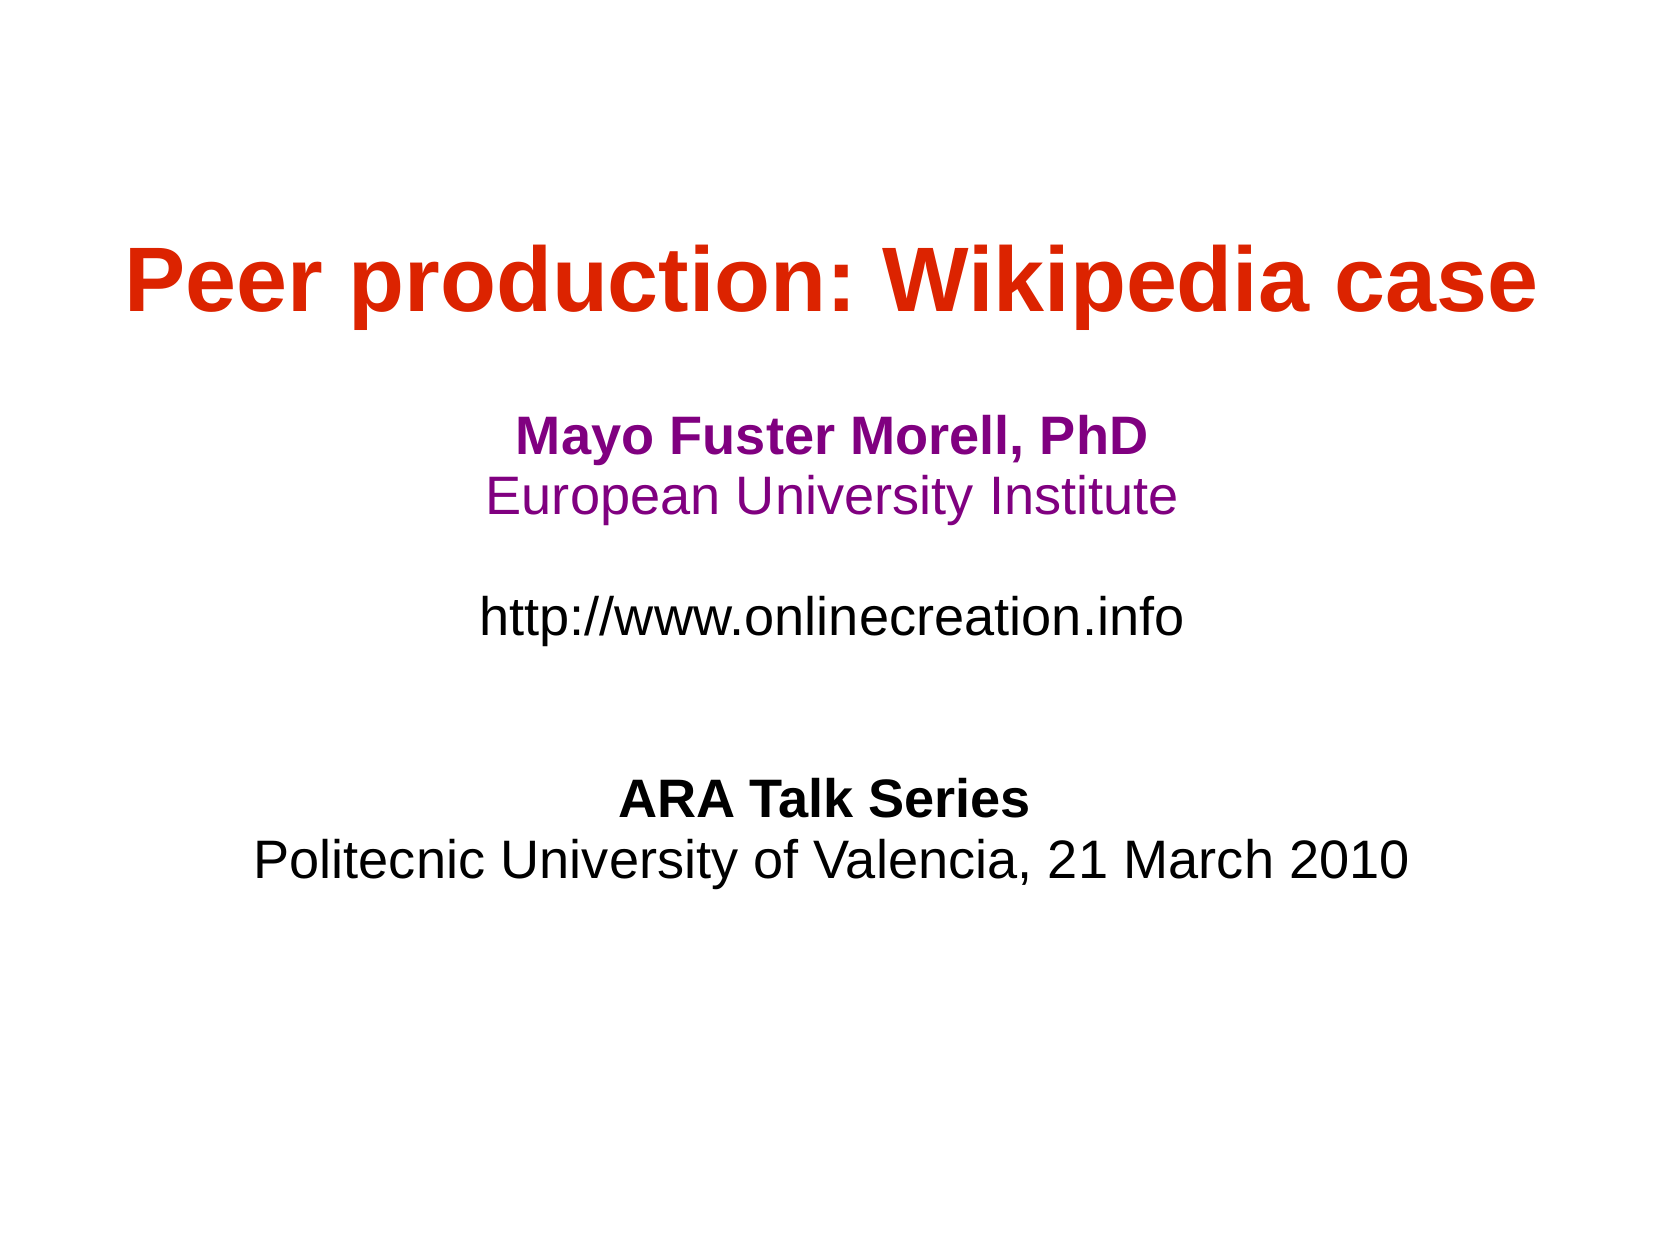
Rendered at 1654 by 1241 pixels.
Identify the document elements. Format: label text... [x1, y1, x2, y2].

subtitle Peer production: Wikipedia case Mayo Fuster Morell, PhD European University Institute http://www.onlinecreation.info ARA Talk Series Politecnic University of Valencia, 21 March 2010 [88, 25, 1577, 943]
